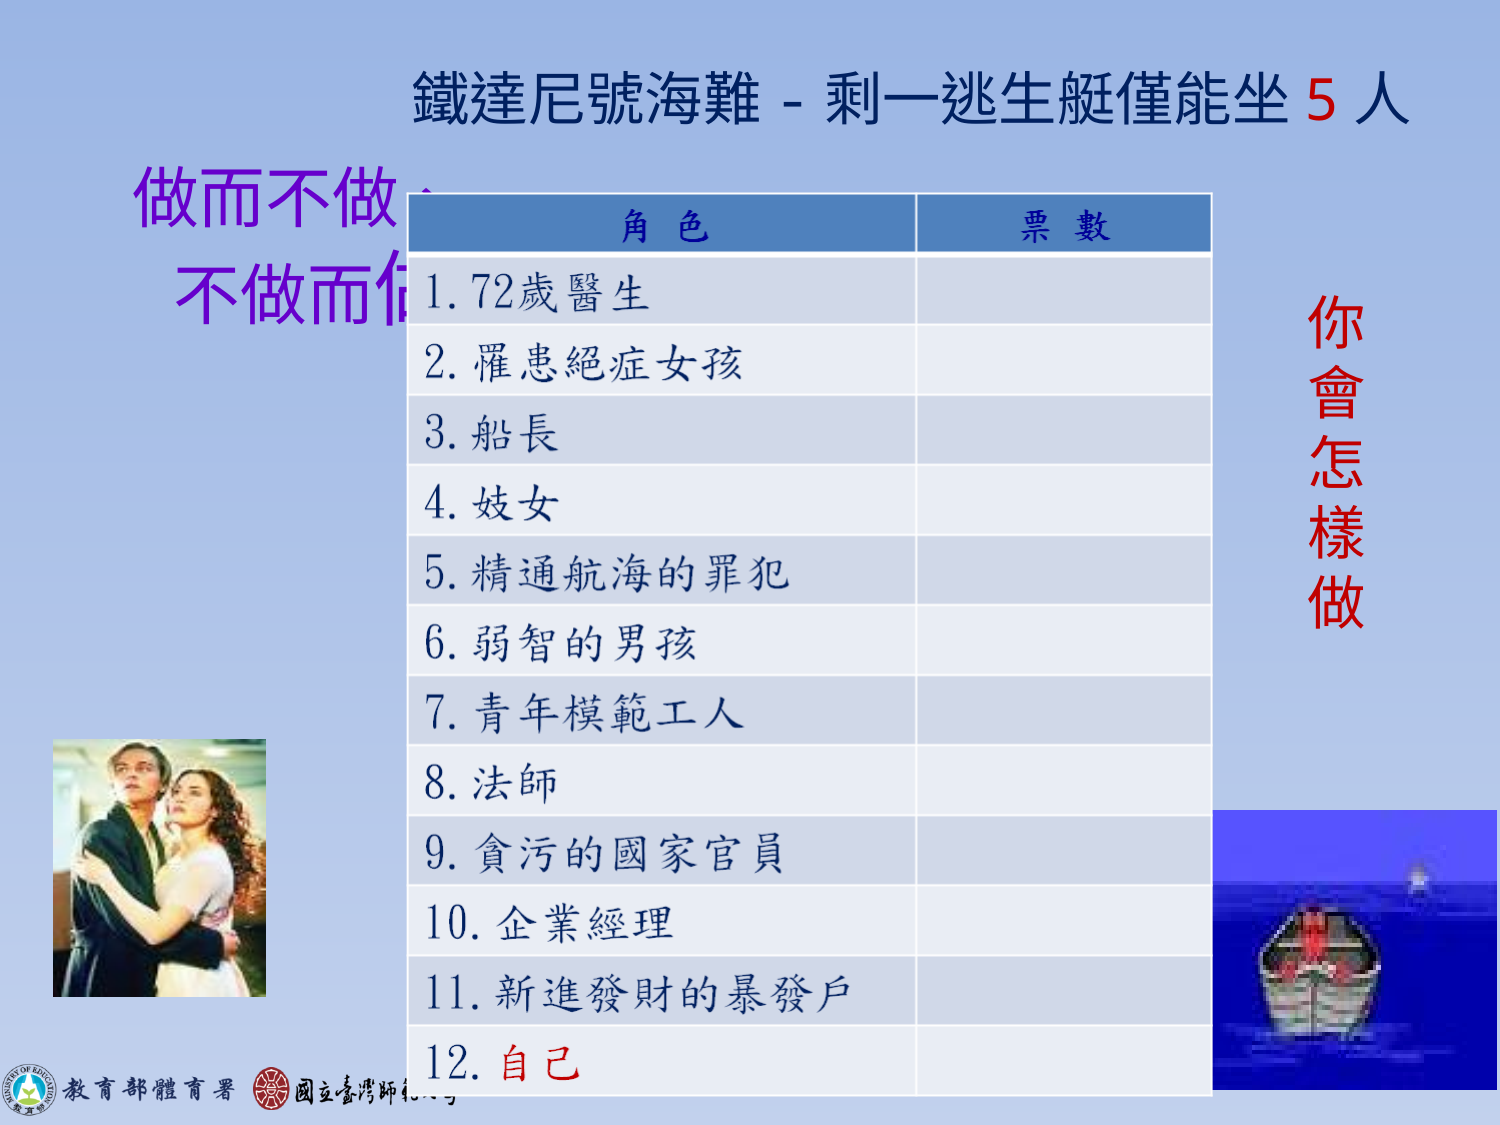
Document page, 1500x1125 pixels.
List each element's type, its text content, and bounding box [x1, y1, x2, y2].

picture [53, 739, 266, 997]
title 做而不做、 不做而做 [4, 125, 396, 367]
picture [396, 182, 1497, 1107]
subtitle 鐵達尼號海難-剩一逃生艇僅能坐5人 [348, 54, 1471, 185]
text_box 你會怎樣做 [1293, 279, 1414, 644]
